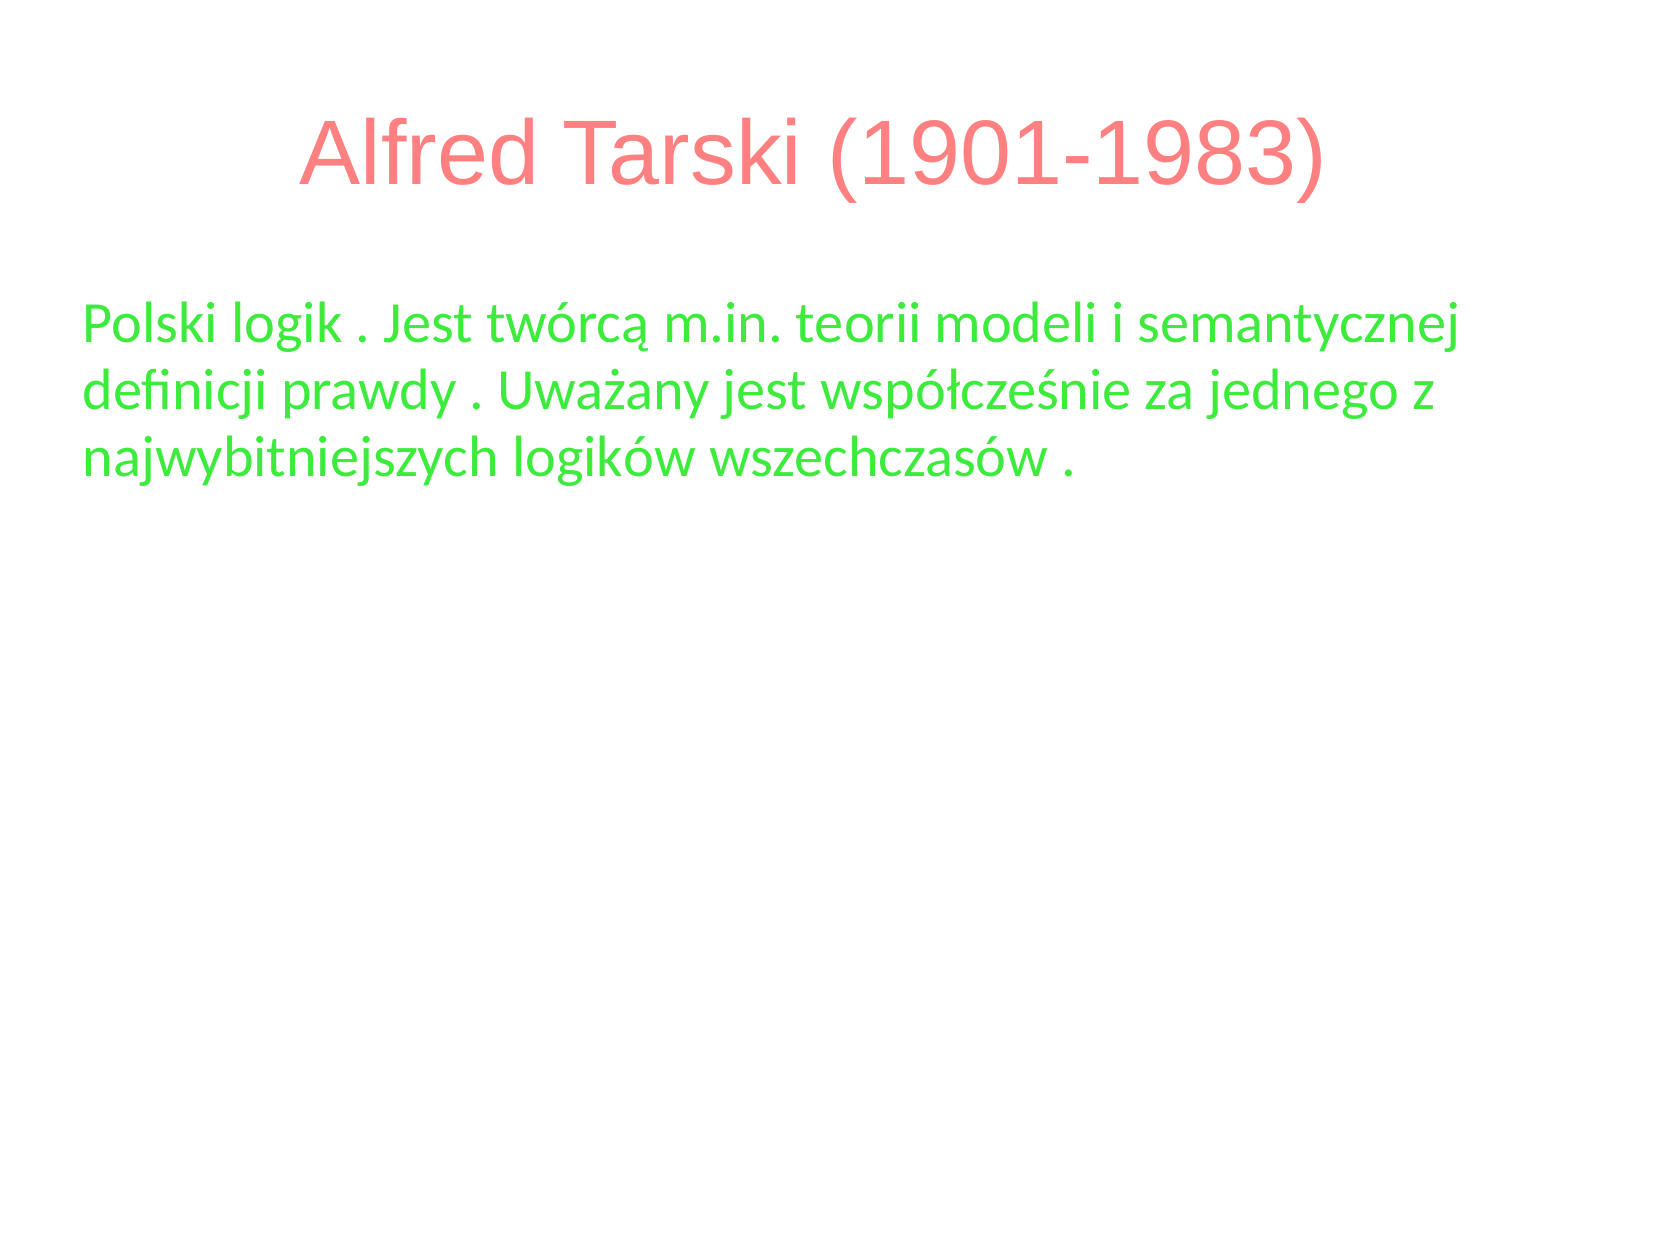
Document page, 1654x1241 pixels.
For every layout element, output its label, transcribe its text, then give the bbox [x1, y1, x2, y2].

list Polski logik . Jest twórcą m.in. teorii modeli i semantycznej definicji prawdy . Uważany jest współcześnie za jednego z najwybitniejszych logików wszechczasów . [82, 290, 1571, 1109]
title Alfred Tarski (1901-1983) [82, 49, 1571, 257]
